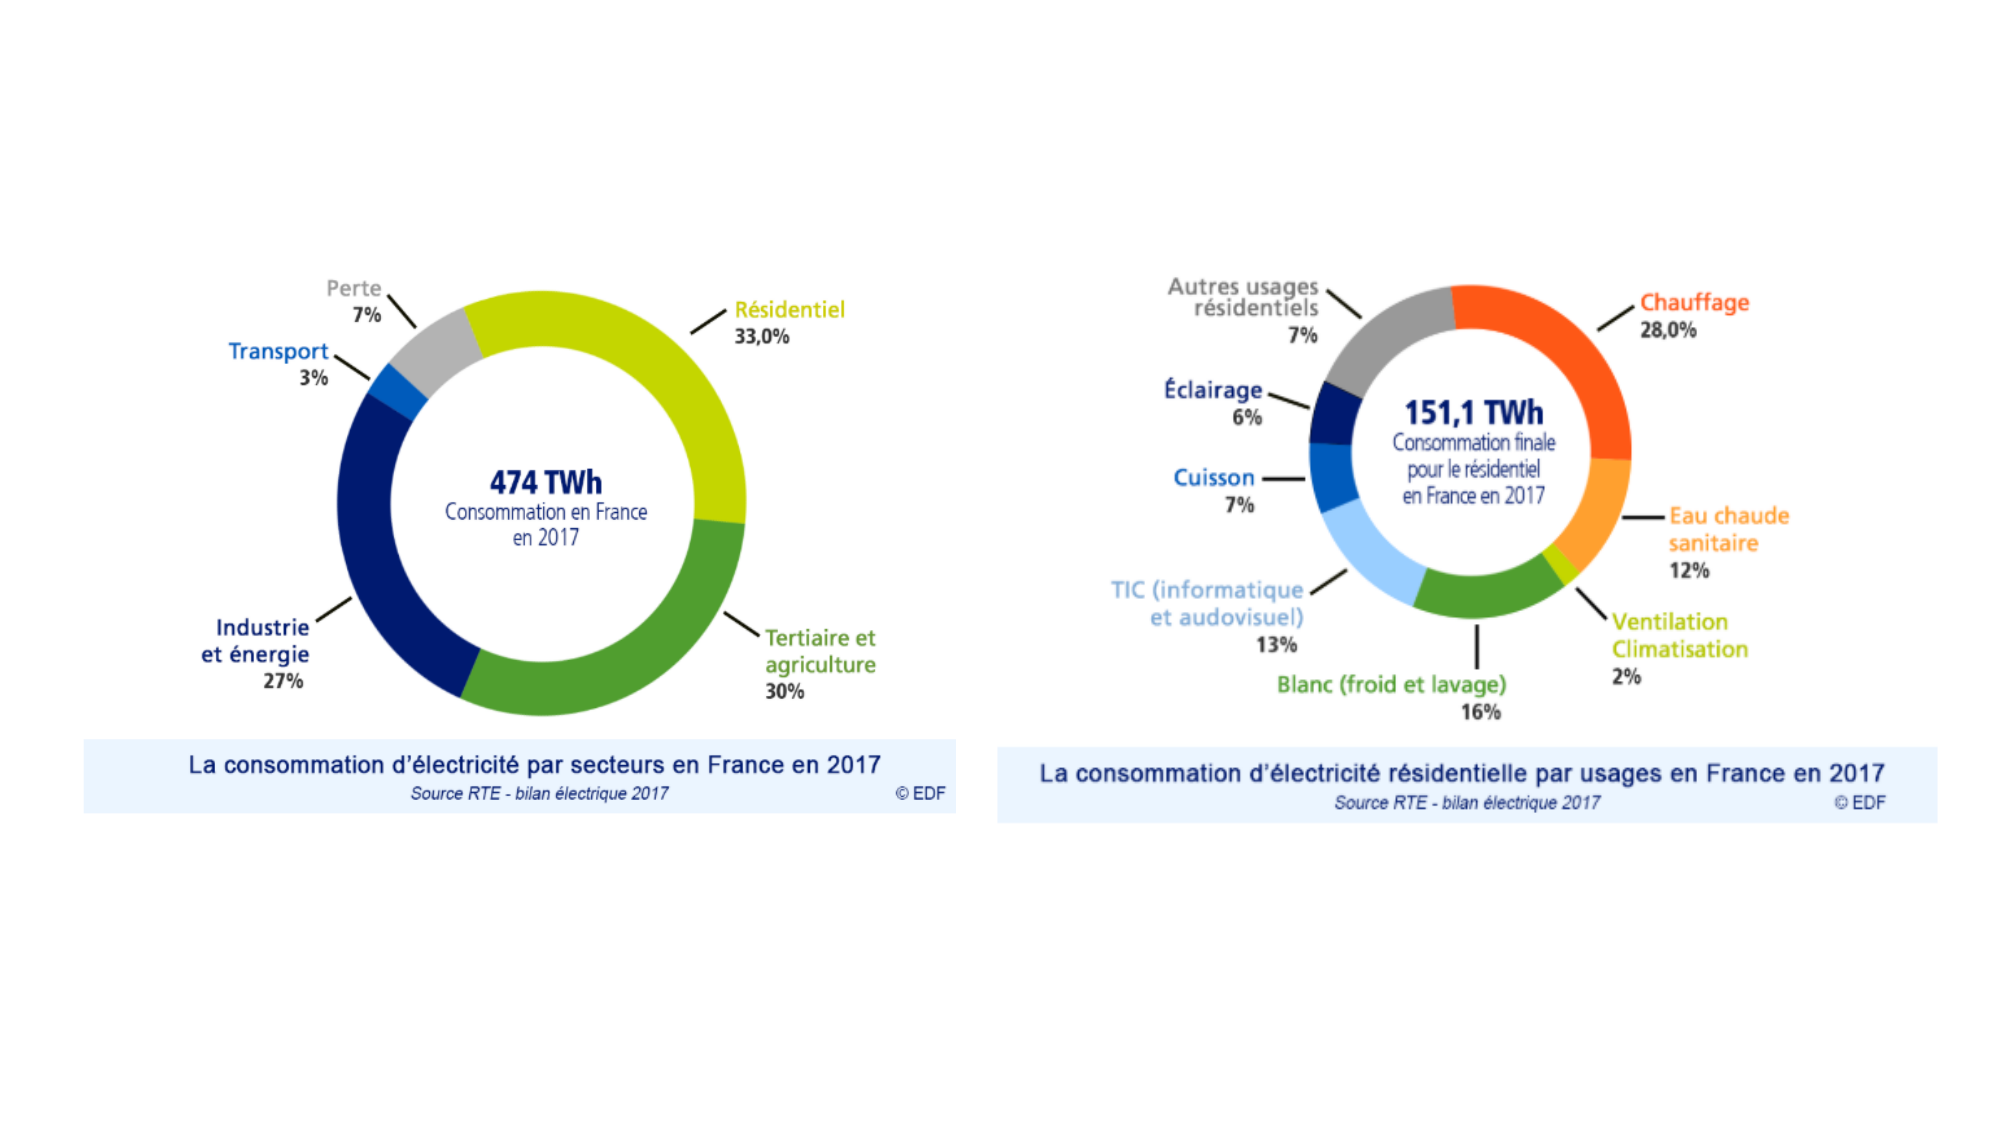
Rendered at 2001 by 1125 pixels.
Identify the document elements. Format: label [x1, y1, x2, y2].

picture [23, 219, 1973, 851]
